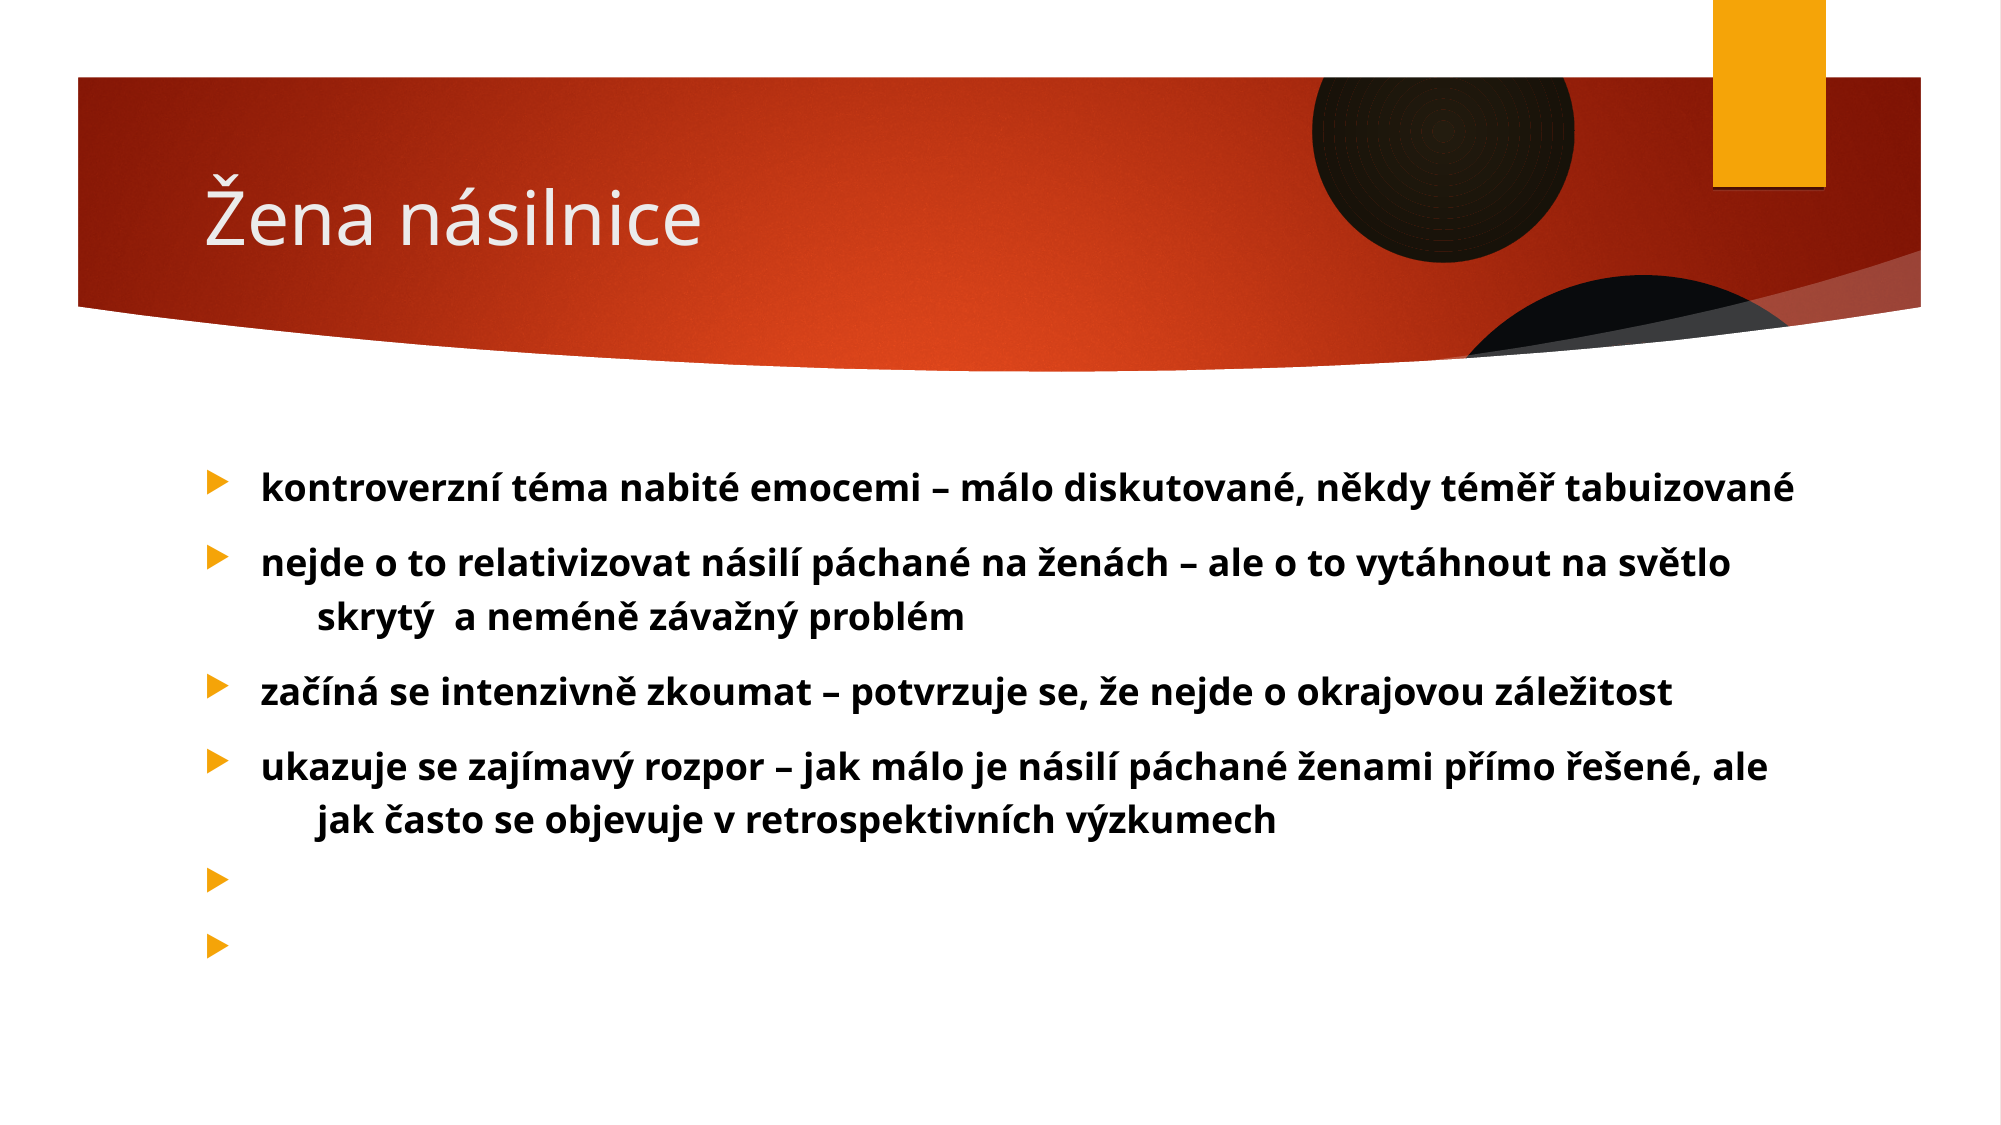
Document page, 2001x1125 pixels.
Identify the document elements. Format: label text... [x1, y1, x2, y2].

title Žena násilnice [189, 155, 1627, 276]
list kontroverzní téma nabité emocemi – málo diskutované, někdy téměř tabuizované nejde o to relativizovat násilí páchané na ženách – ale o to vytáhnout na světlo skrytý a neméně závažný problém začíná se intenzivně zkoumat – potvrzuje se, že nejde o okrajovou záležitost ukazuje se zajímavý rozpor – jak málo je násilí páchané ženami přímo řešené, ale jak často se objevuje v retrospektivních výzkumech [189, 447, 1847, 1067]
